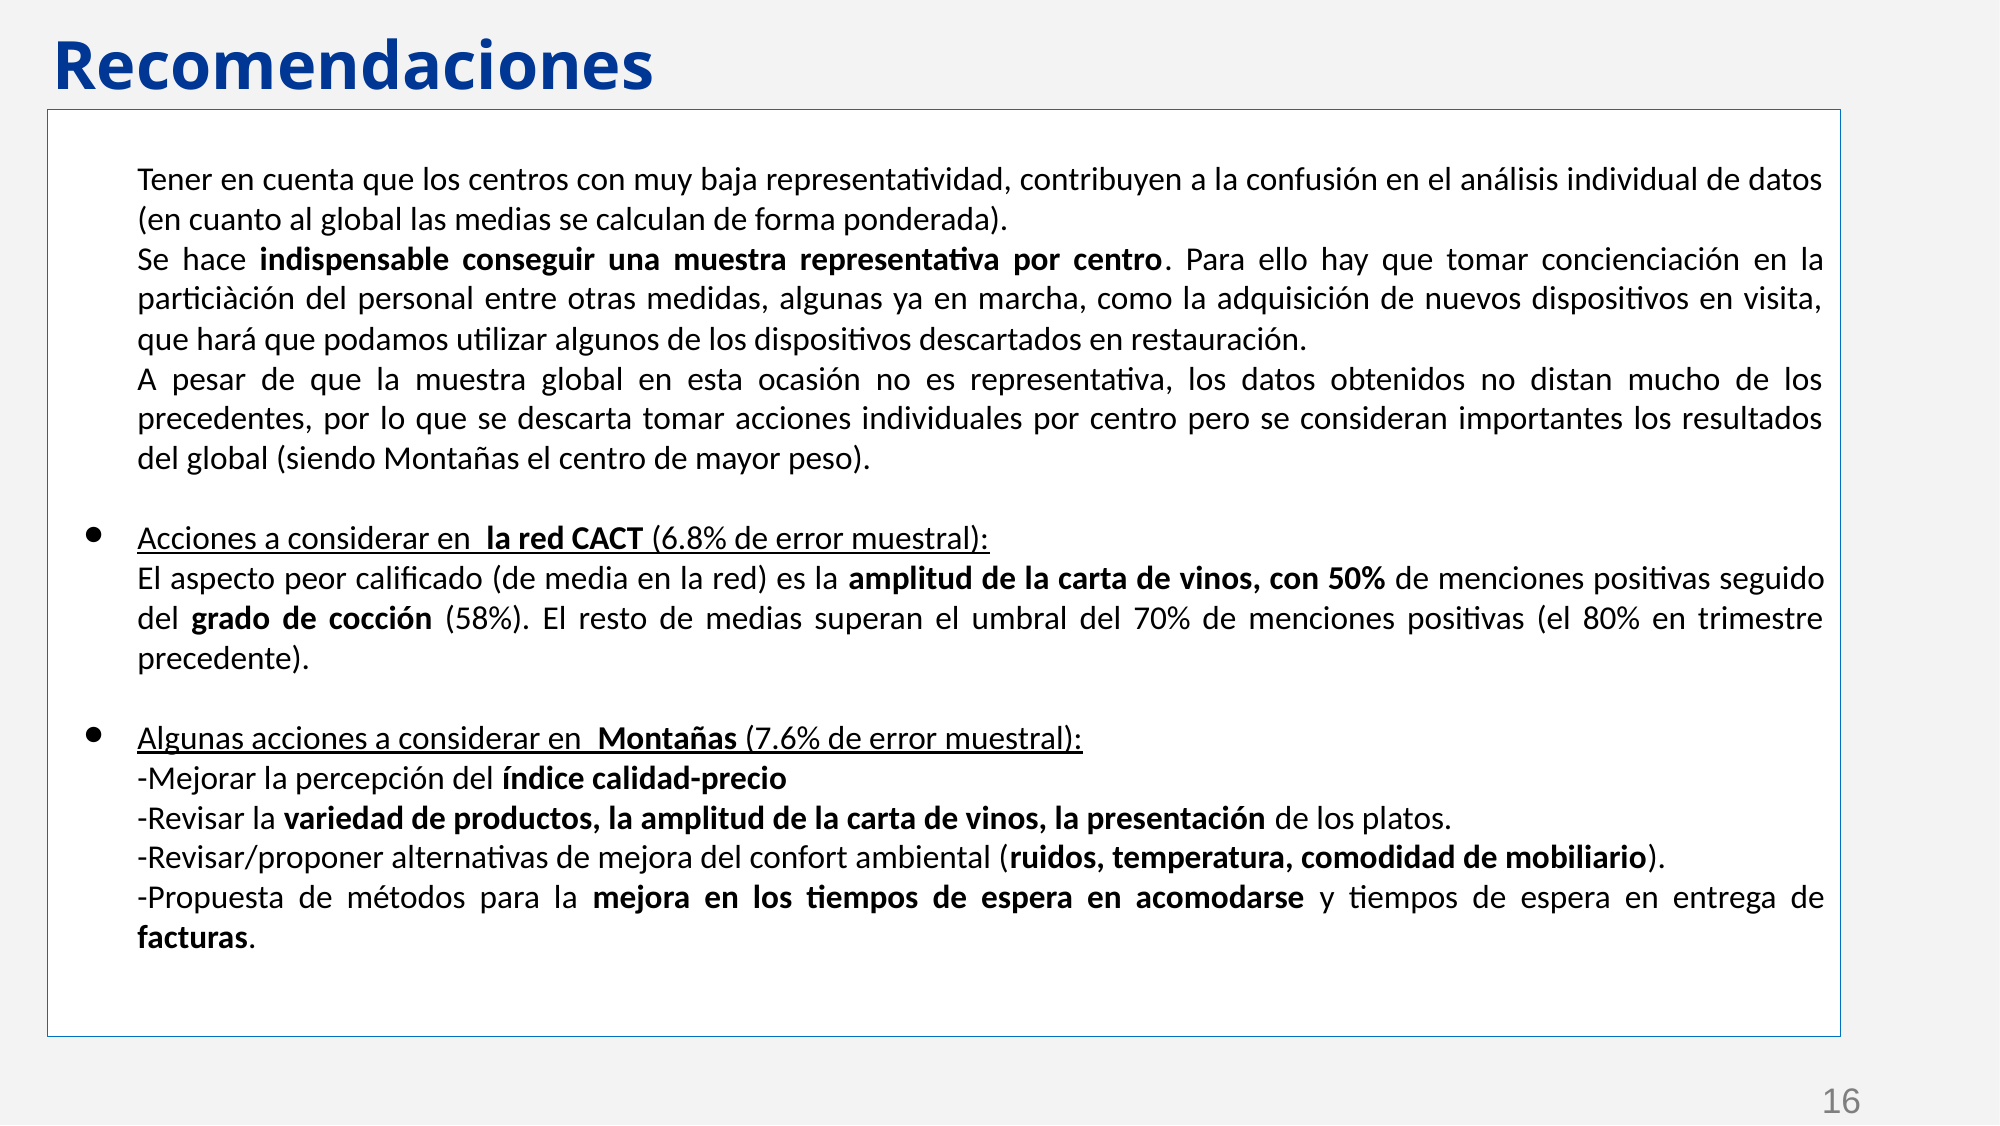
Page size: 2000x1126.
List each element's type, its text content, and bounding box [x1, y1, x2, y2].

slide_number 1 [1412, 1069, 1880, 1126]
text_box Tener en cuenta que los centros con muy baja representatividad, contribuyen a la confusión en el análisis individual de datos (en cuanto al global las medias se calculan de forma ponderada). Se hace indispensable conseguir una muestra representativa por centro. Para ello hay que tomar concienciación en la particiàción del personal entre otras medidas, algunas ya en marcha, como la adquisición de nuevos dispositivos en visita, que hará que podamos utilizar algunos de los dispositivos descartados en restauración. A pesar de que la muestra global en esta ocasión no es representativa, los datos obtenidos no distan mucho de los precedentes, por lo que se descarta tomar acciones individuales por centro pero se consideran importantes los resultados del global (siendo Montañas el centro de mayor peso). Acciones a considerar en la red CACT (6.8% de error muestral): El aspecto peor calificado (de media en la red) es la amplitud de la carta de vinos, con 50% de menciones positivas seguido del grado de cocción (58%). El resto de medias superan el umbral del 70% de menciones positivas (el 80% en trimestre precedente). Algunas acciones a considerar en Montañas (7.6% de error muestral): -Mejorar la percepción del índice calidad-precio -Revisar la variedad de productos, la amplitud de la carta de vinos, la presentación de los platos. -Revisar/proponer alternativas de mejora del confort ambiental (ruidos, temperatura, comodidad de mobiliario). -Propuesta de métodos para la mejora en los tiempos de espera en acomodarse y tiempos de espera en entrega de facturas. [47, 109, 1841, 1037]
text_box Recomendaciones [52, 0, 1945, 126]
